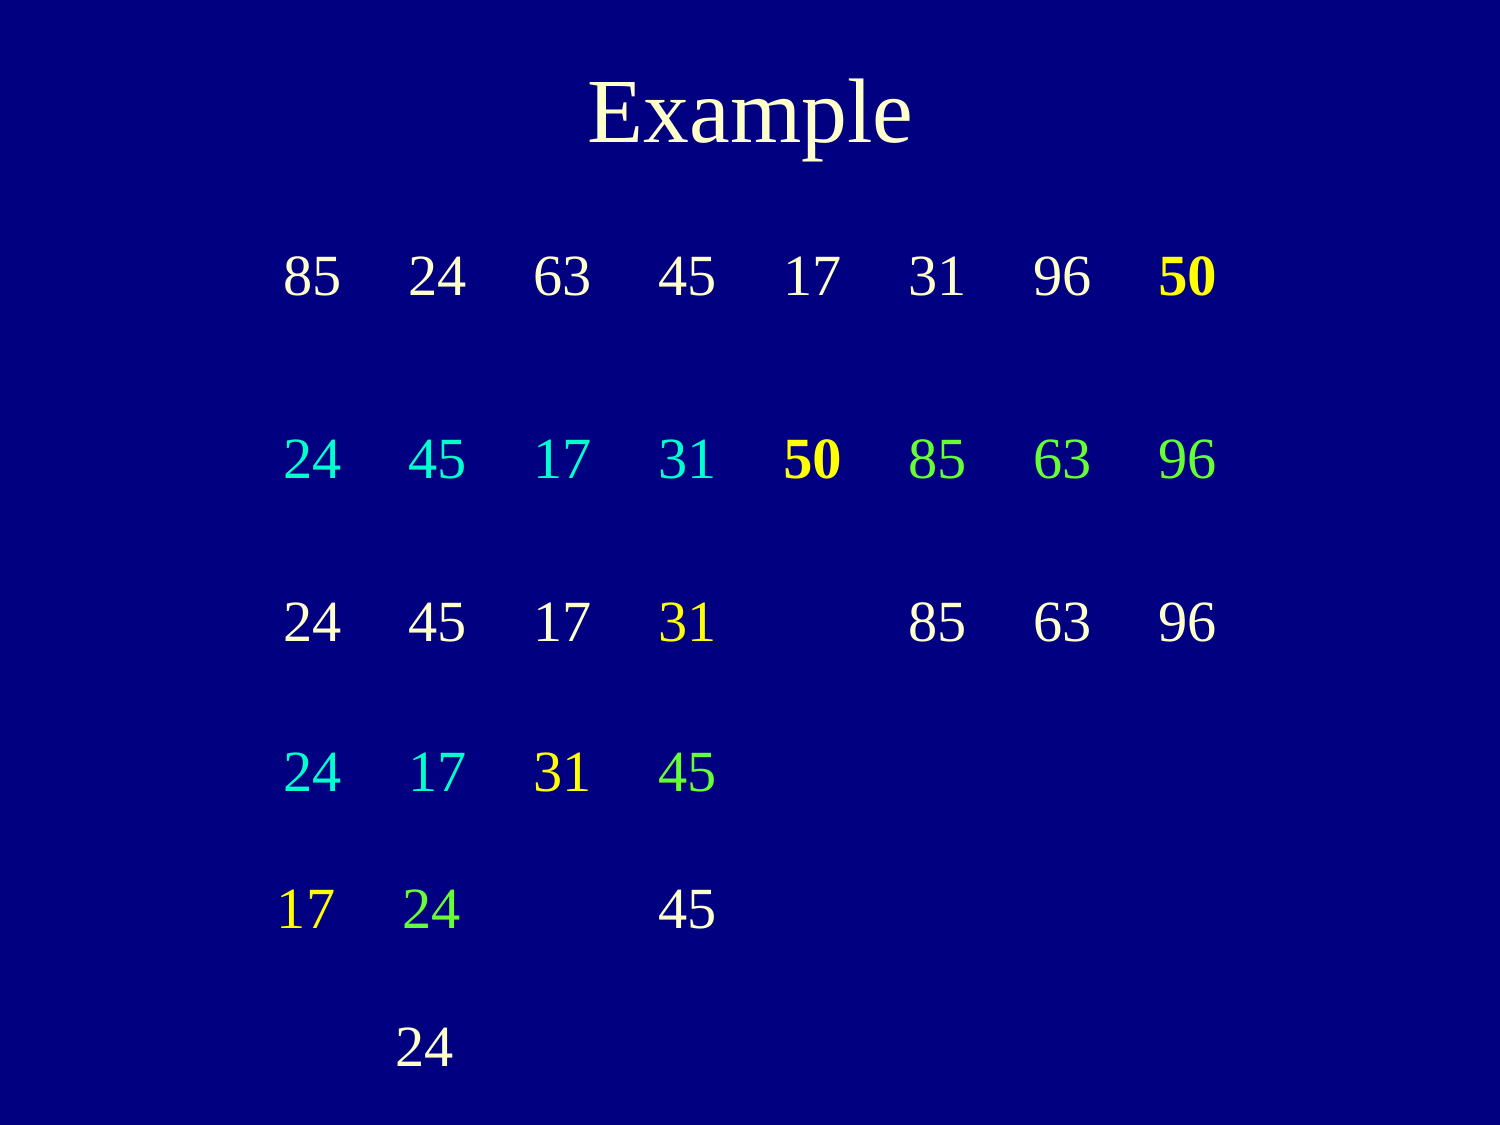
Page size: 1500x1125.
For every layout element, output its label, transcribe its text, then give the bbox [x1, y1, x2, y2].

table_header 96 [1000, 229, 1125, 325]
table_header 24 [250, 413, 375, 512]
table_header 45 [625, 229, 750, 325]
table_header 85 [875, 413, 1000, 512]
table_header 63 [1000, 413, 1125, 512]
table_header 31 [625, 413, 750, 512]
table_header 45 [625, 863, 750, 962]
table_header 50 [1125, 229, 1250, 325]
table_header 31 [625, 575, 750, 675]
table_header 17 [250, 863, 362, 962]
table_header 24 [375, 229, 500, 325]
table_header 85 [250, 229, 375, 325]
table_header 31 [875, 229, 1000, 325]
table_header 96 [1125, 413, 1250, 512]
table_header 63 [500, 229, 625, 325]
table_header 63 [1000, 575, 1125, 675]
table_header 17 [500, 413, 625, 512]
table_header 24 [362, 1000, 488, 1100]
table_header 24 [250, 575, 375, 675]
table_header 45 [375, 413, 500, 512]
title Example [22, 43, 1480, 169]
table_header 45 [625, 725, 750, 825]
table_header 24 [362, 863, 500, 962]
table_header 85 [875, 575, 1000, 675]
table_header 24 [250, 725, 375, 825]
table_header 17 [750, 229, 875, 325]
table_header 45 [375, 575, 500, 675]
table_header 17 [500, 575, 625, 675]
table_header 50 [750, 413, 875, 512]
table_header 17 [375, 725, 500, 825]
table_header 96 [1125, 575, 1250, 675]
table_header 31 [500, 725, 625, 825]
